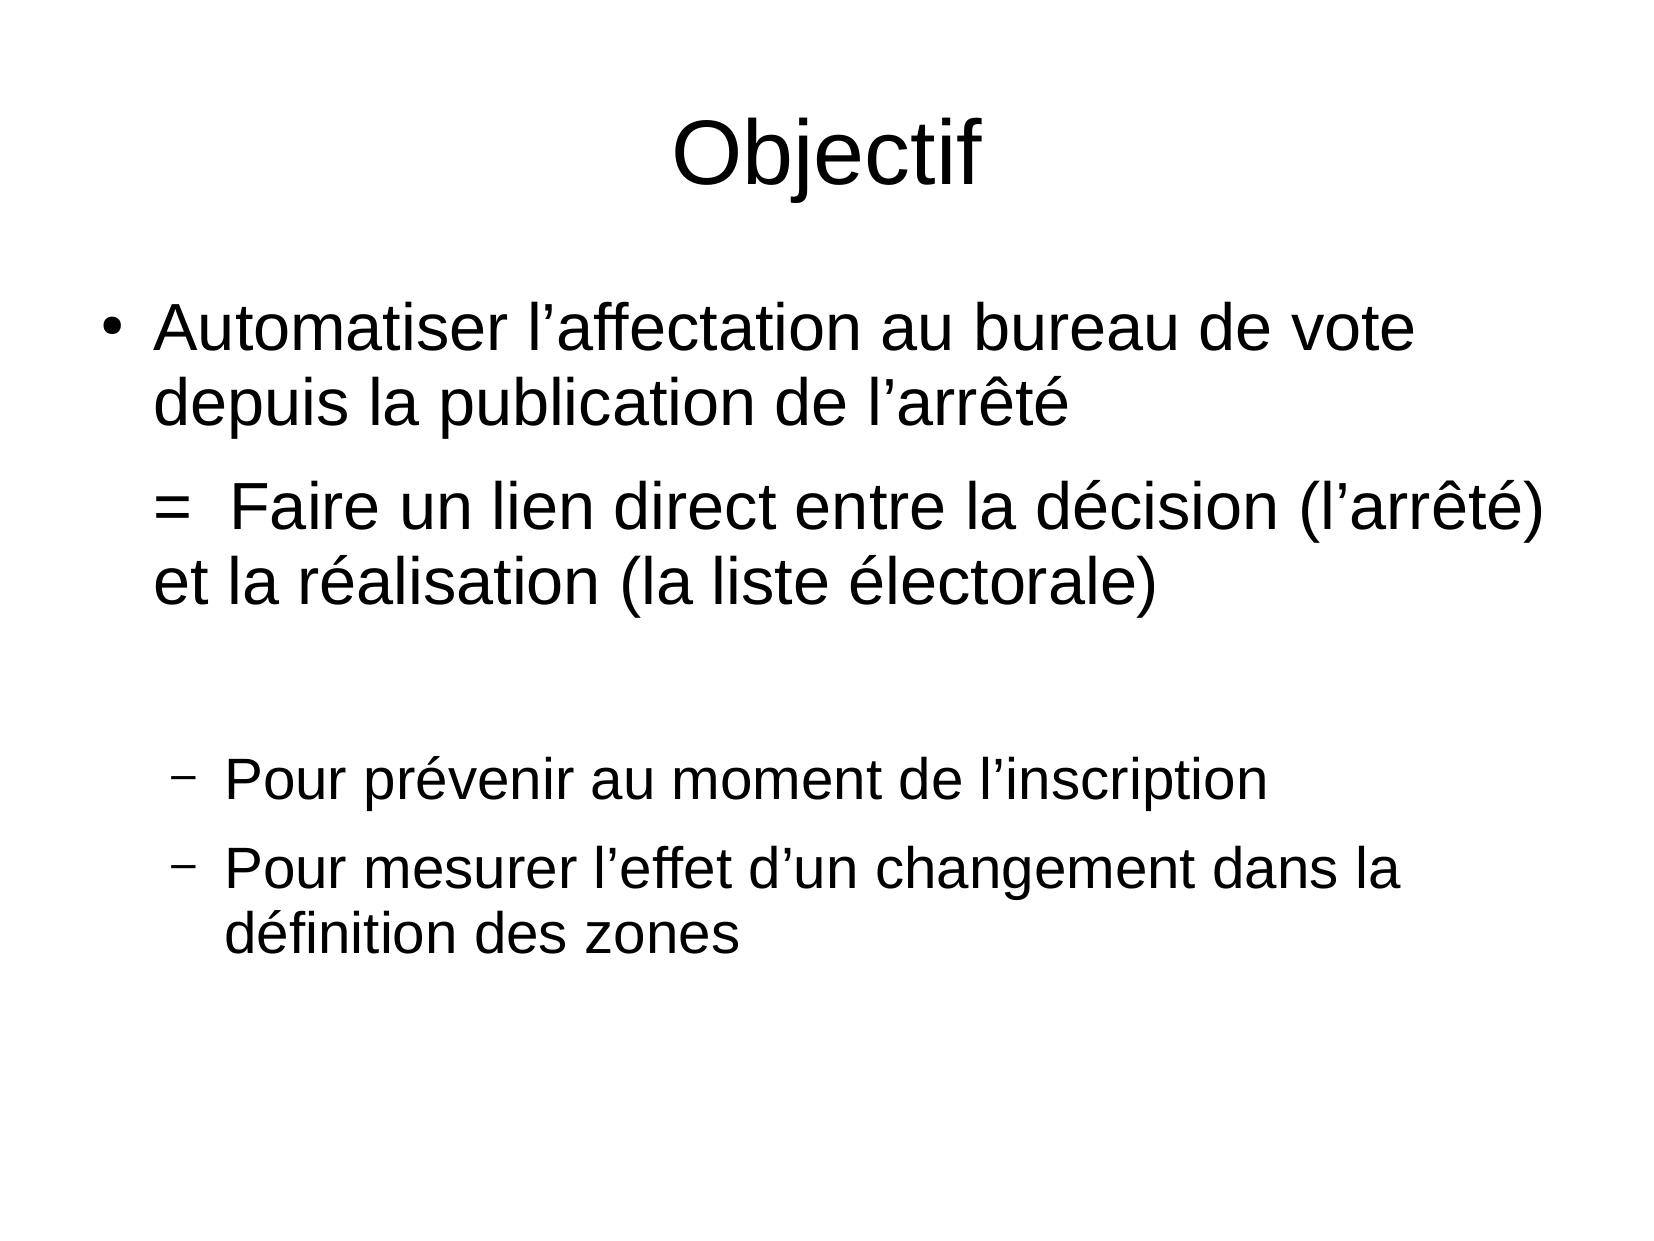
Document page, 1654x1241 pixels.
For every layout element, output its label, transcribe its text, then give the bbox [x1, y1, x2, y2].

title Objectif [82, 49, 1571, 257]
list Automatiser l’affectation au bureau de vote depuis la publication de l’arrêté = Faire un lien direct entre la décision (l’arrêté) et la réalisation (la liste électorale) Pour prévenir au moment de l’inscription Pour mesurer l’effet d’un changement dans la définition des zones [82, 290, 1571, 1010]
